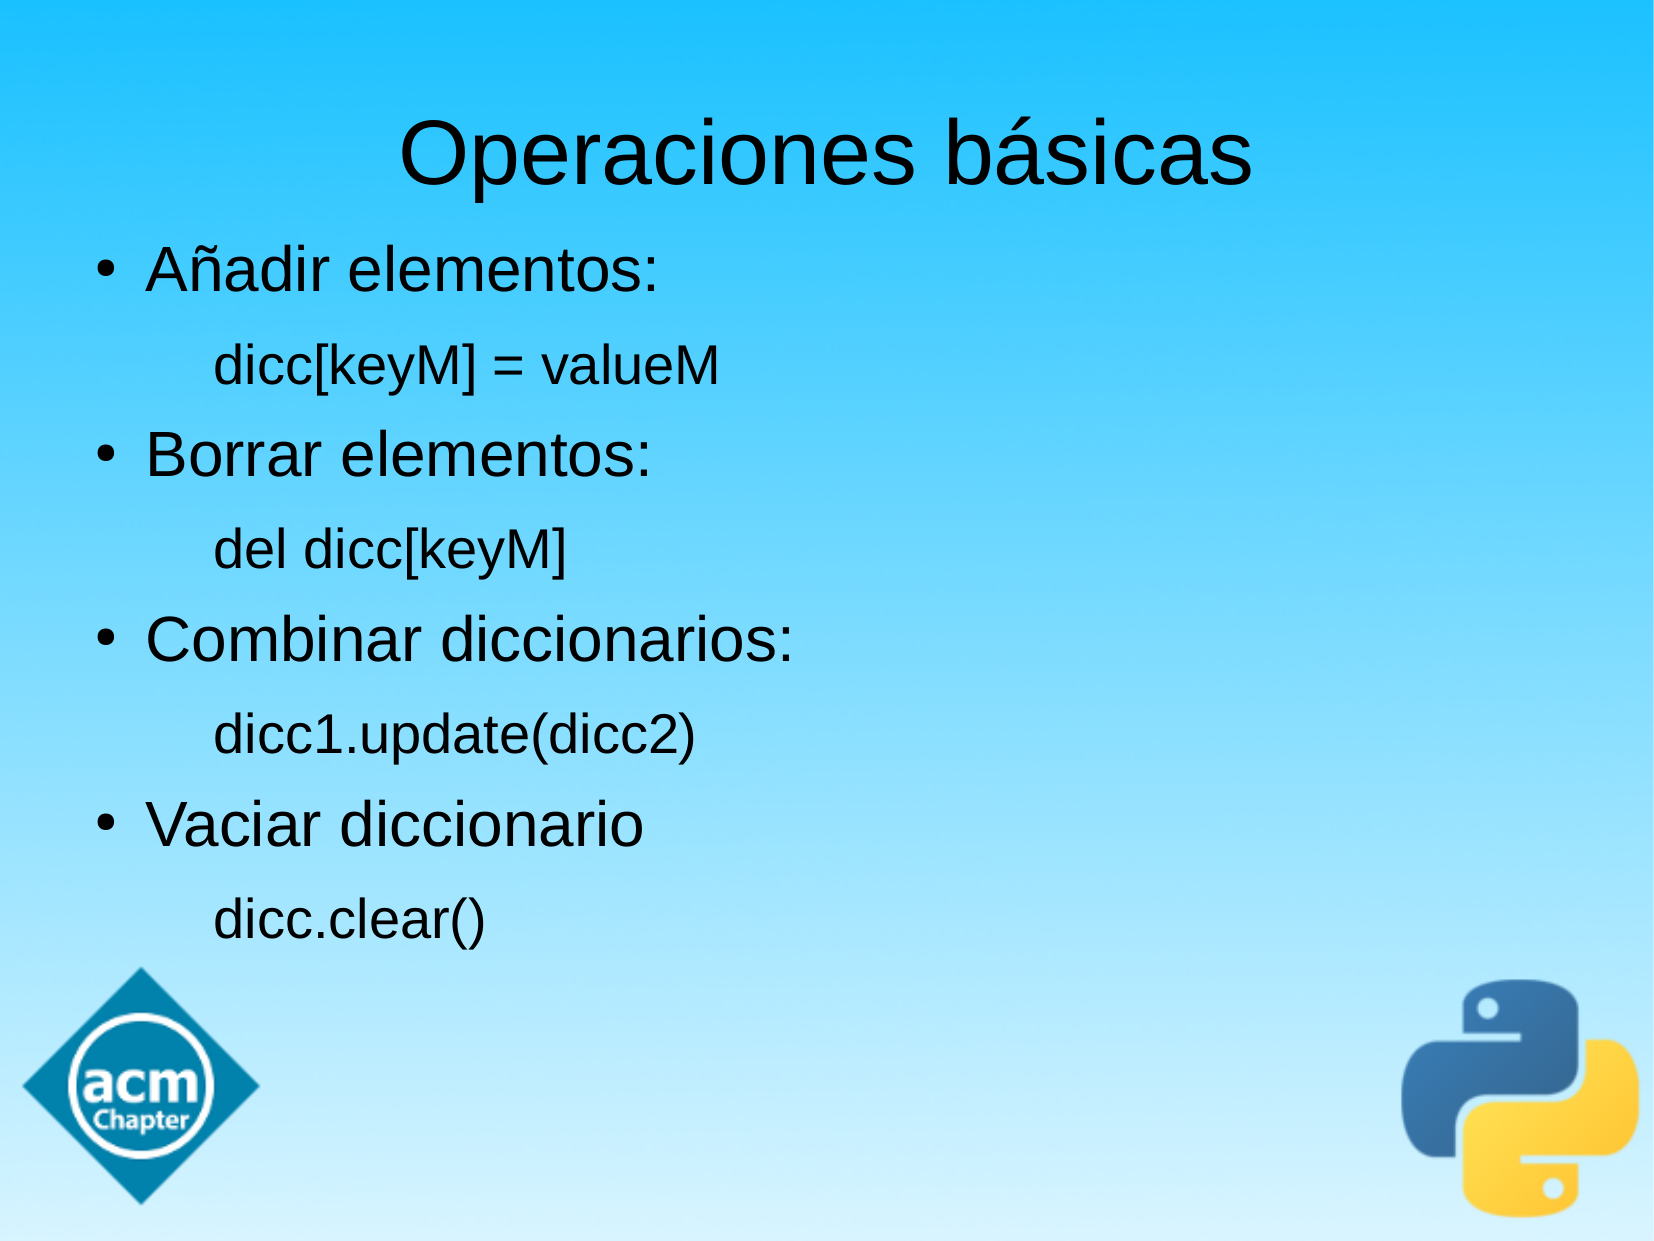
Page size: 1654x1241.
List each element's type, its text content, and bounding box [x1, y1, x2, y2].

list Añadir elementos: dicc[keyM] = valueM Borrar elementos: del dicc[keyM] Combinar diccionarios: dicc1.update(dicc2) Vaciar diccionario dicc.clear() [77, 233, 1566, 954]
title Operaciones básicas [82, 49, 1571, 257]
picture [0, 0, 1654, 1241]
